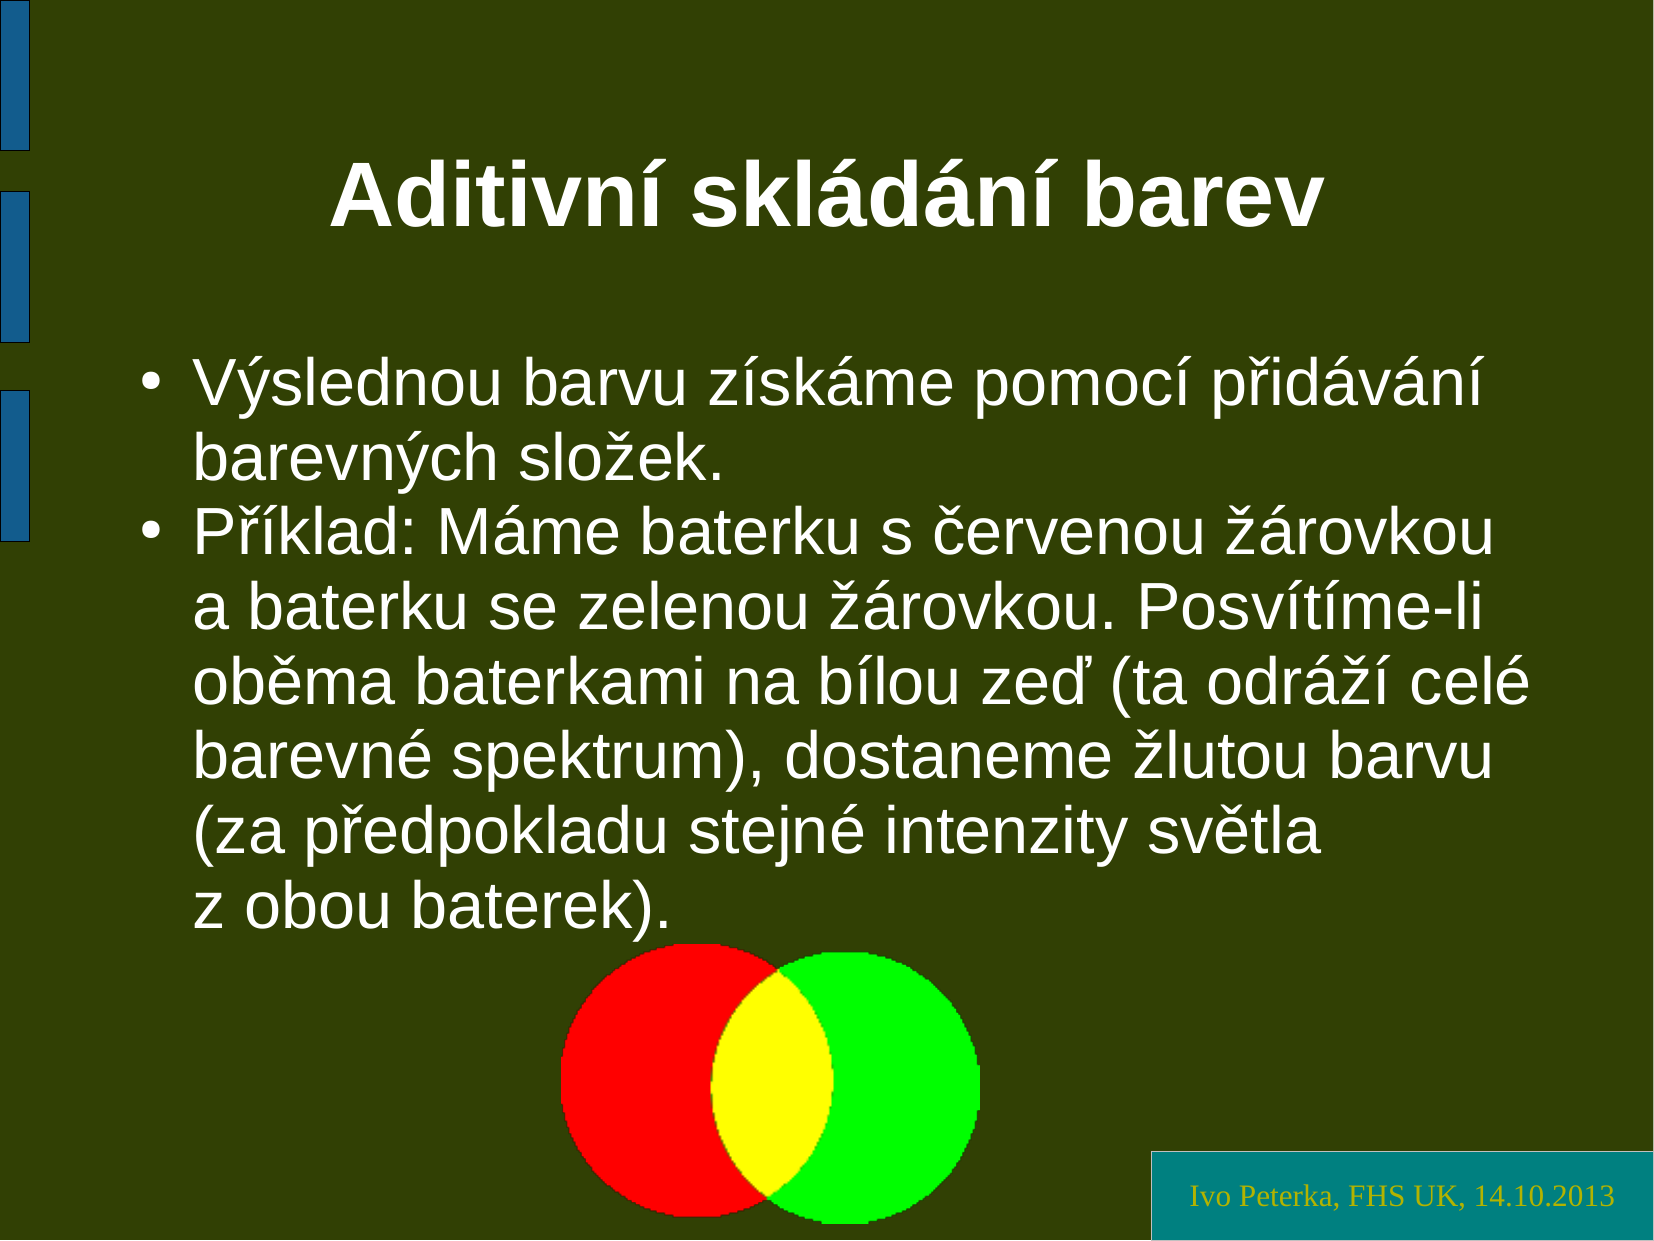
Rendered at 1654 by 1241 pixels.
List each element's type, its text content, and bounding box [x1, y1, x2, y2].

list Výslednou barvu získáme pomocí přidávání barevných složek. Příklad: Máme baterku s červenou žárovkou a baterku se zelenou žárovkou. Posvítíme-li oběma baterkami na bílou zeď (ta odráží celé barevné spektrum), dostaneme žlutou barvu (za předpokladu stejné intenzity světla z obou baterek). [121, 344, 1534, 1112]
picture [561, 944, 980, 1224]
title Aditivní skládání barev [121, 98, 1534, 291]
